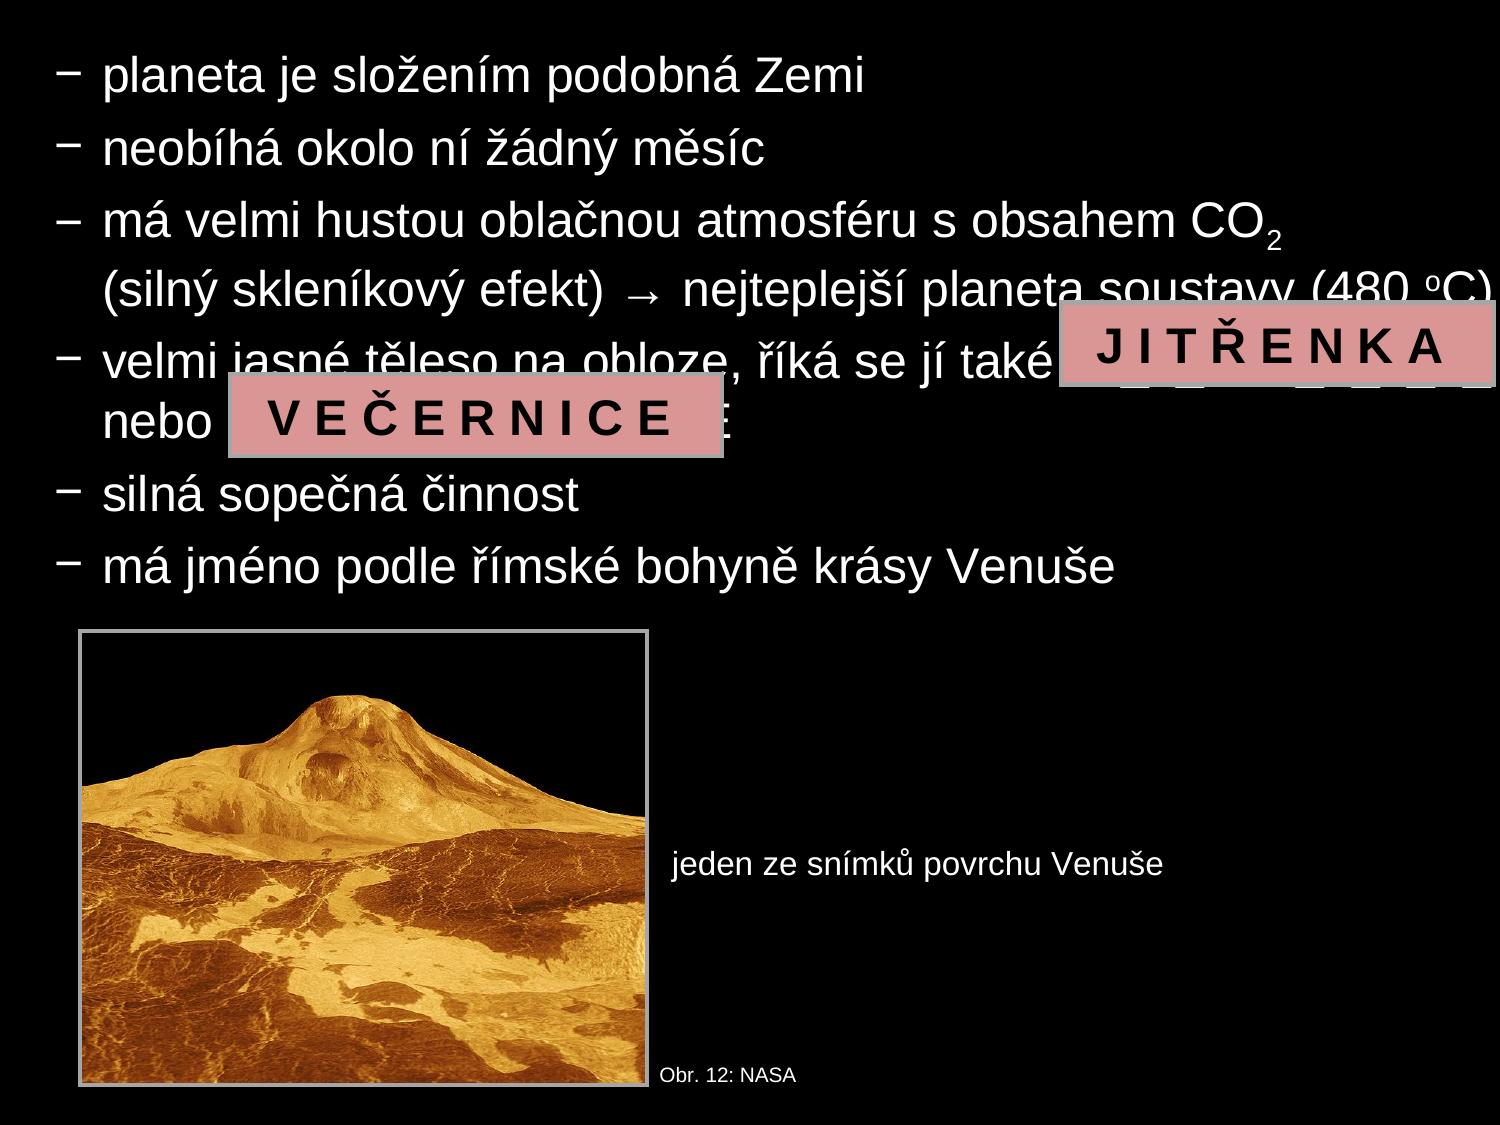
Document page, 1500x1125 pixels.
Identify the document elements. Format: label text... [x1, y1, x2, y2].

text_box planeta je složením podobná Zemi neobíhá okolo ní žádný měsíc má velmi hustou oblačnou atmosféru s obsahem CO2 (silný skleníkový efekt) → nejteplejší planeta soustavy (480 oC) velmi jasné těleso na obloze, říká se jí také J _ _ Ř _ _ _ _ nebo V _ _ _ _ _ _ C E silná sopečná činnost má jméno podle římské bohyně krásy Venuše [40, 35, 1500, 602]
picture [82, 632, 645, 1083]
text_box Obr. 12: NASA [644, 1053, 818, 1095]
text_box jeden ze snímků povrchu Venuše [657, 834, 1180, 890]
text_box V E Č E R N I C E [230, 374, 723, 457]
text_box J I T Ř E N K A [1060, 302, 1495, 385]
